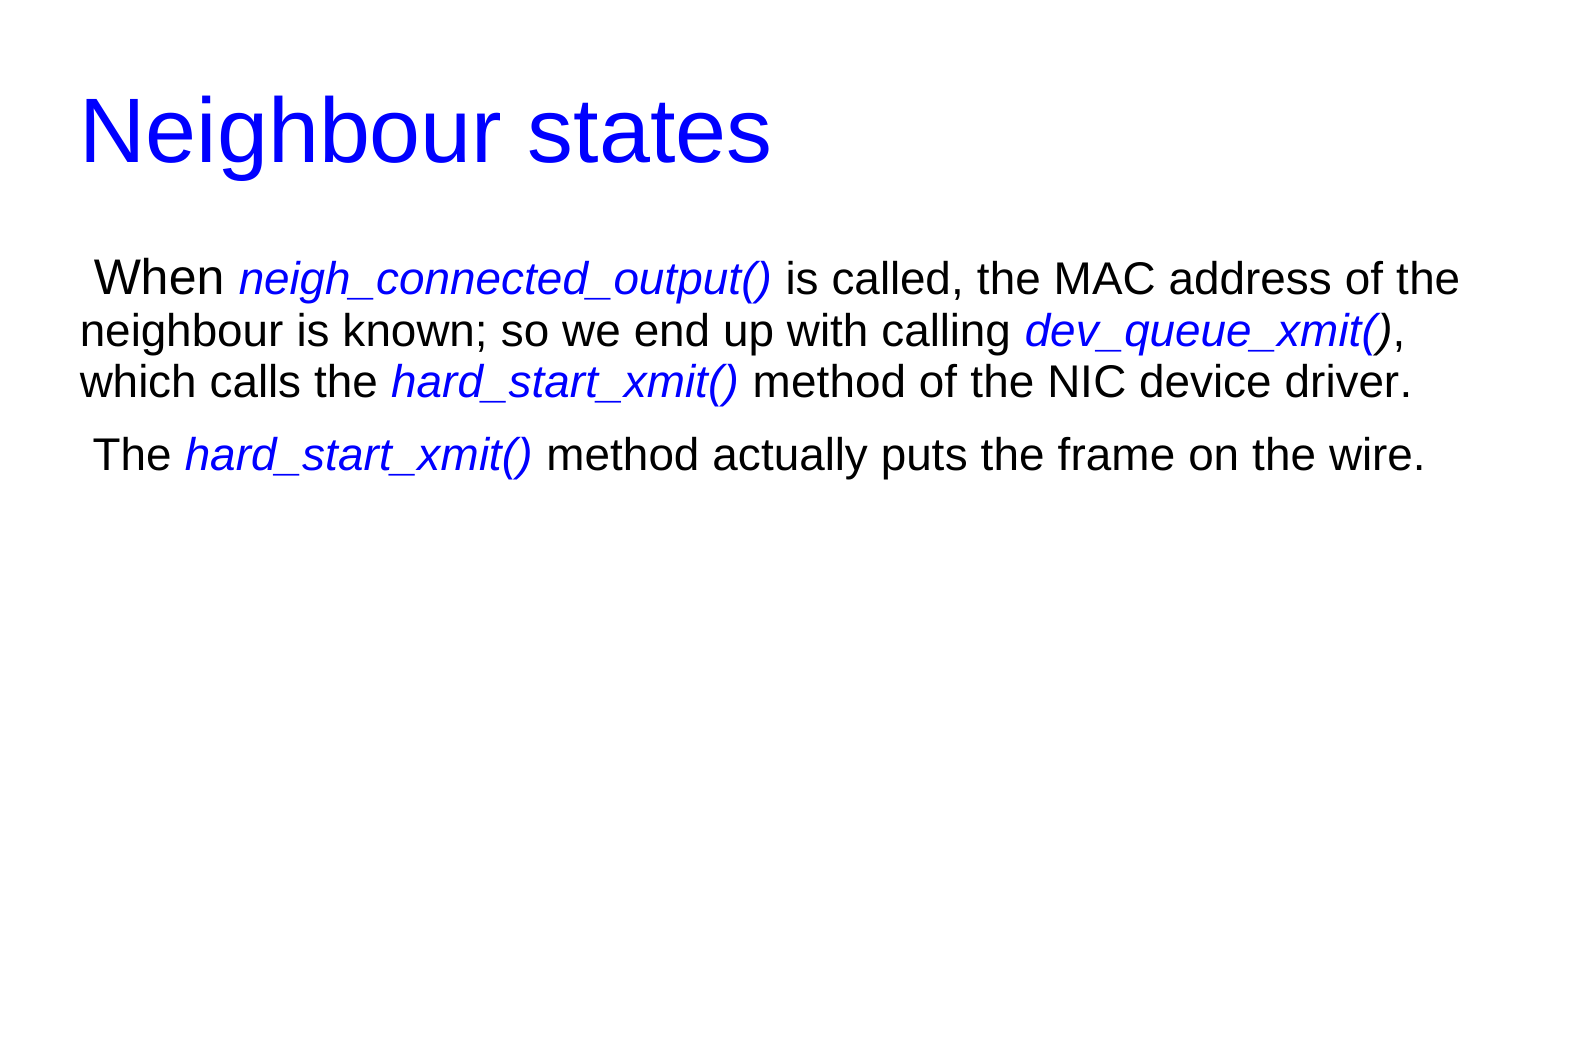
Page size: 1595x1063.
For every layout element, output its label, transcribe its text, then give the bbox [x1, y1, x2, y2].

list When neigh_connected_output() is called, the MAC address of the neighbour is known; so we end up with calling dev_queue_xmit(), which calls the hard_start_xmit() method of the NIC device driver. The hard_start_xmit() method actually puts the frame on the wire. [79, 248, 1515, 936]
title Neighbour states [79, 49, 1515, 213]
